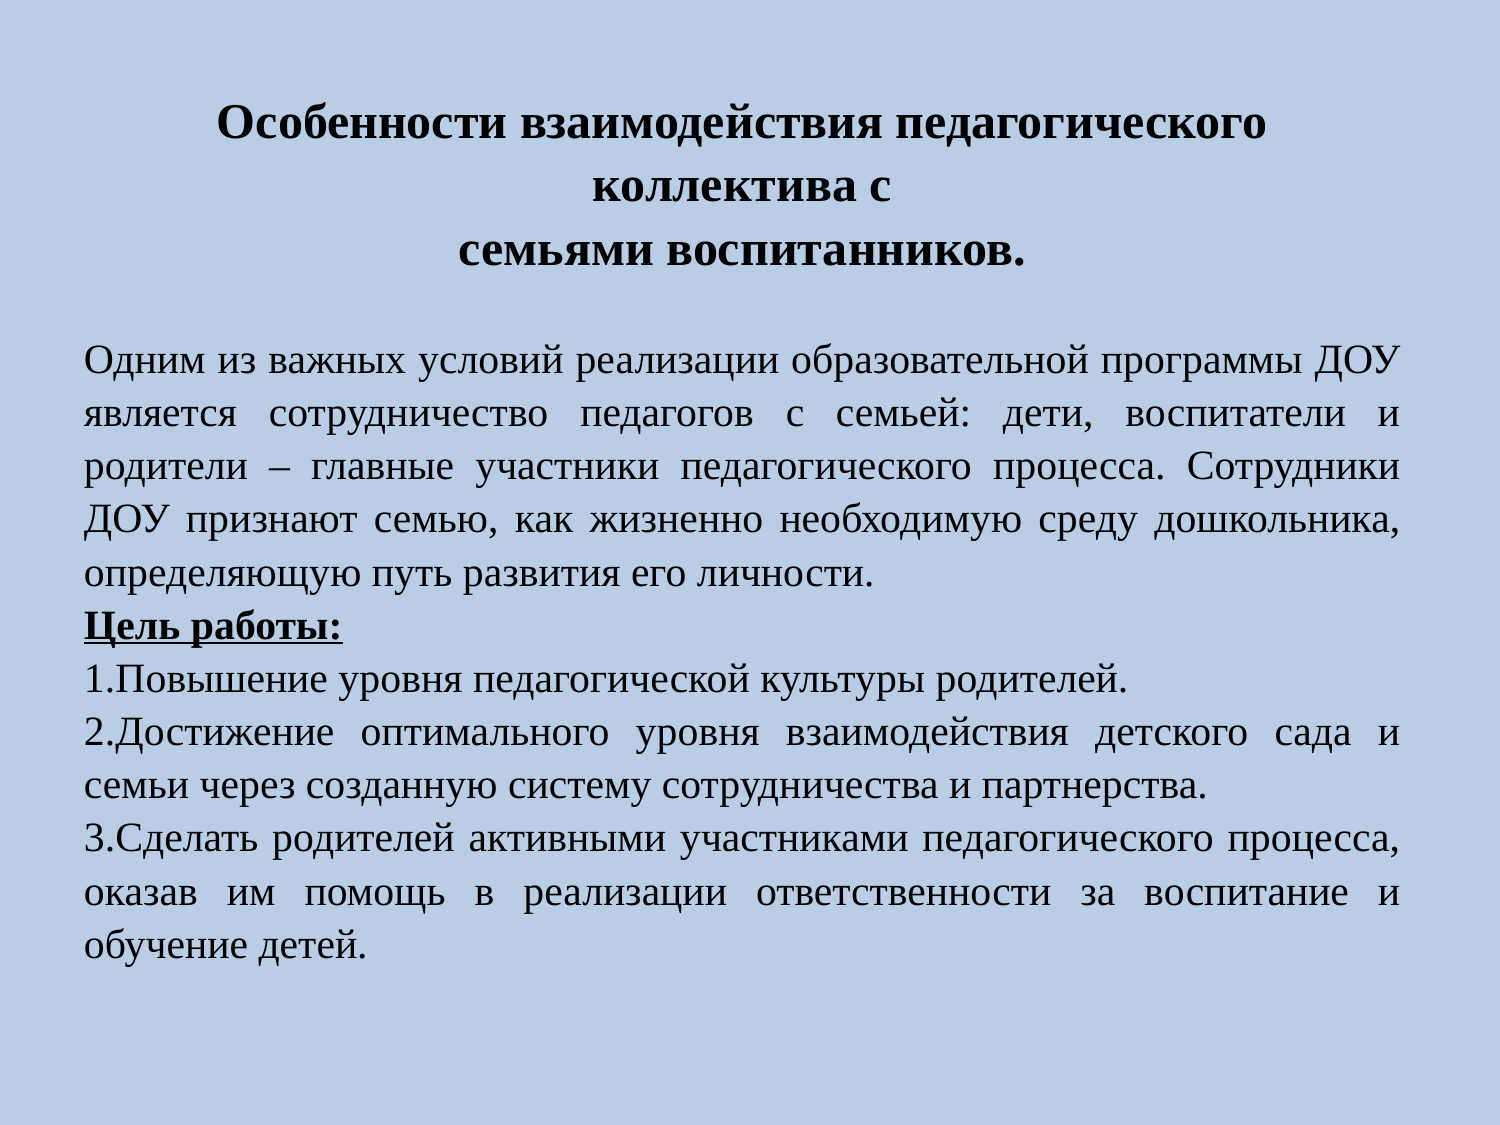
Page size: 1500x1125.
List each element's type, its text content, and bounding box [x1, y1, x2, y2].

text_box Особенности взаимодействия педагогического коллектива с семьями воспитанников. Одним из важных условий реализации образовательной программы ДОУ является сотрудничество педагогов с семьей: дети, воспитатели и родители – главные участники педагогического процесса. Сотрудники ДОУ признают семью, как жизненно необходимую среду дошкольника, определяющую путь развития его личности. Цель работы: 1.Повышение уровня педагогической культуры родителей. 2.Достижение оптимального уровня взаимодействия детского сада и семьи через созданную систему сотрудничества и партнерства. 3.Сделать родителей активными участниками педагогического процесса, оказав им помощь в реализации ответственности за воспитание и обучение детей. [69, 78, 1416, 975]
